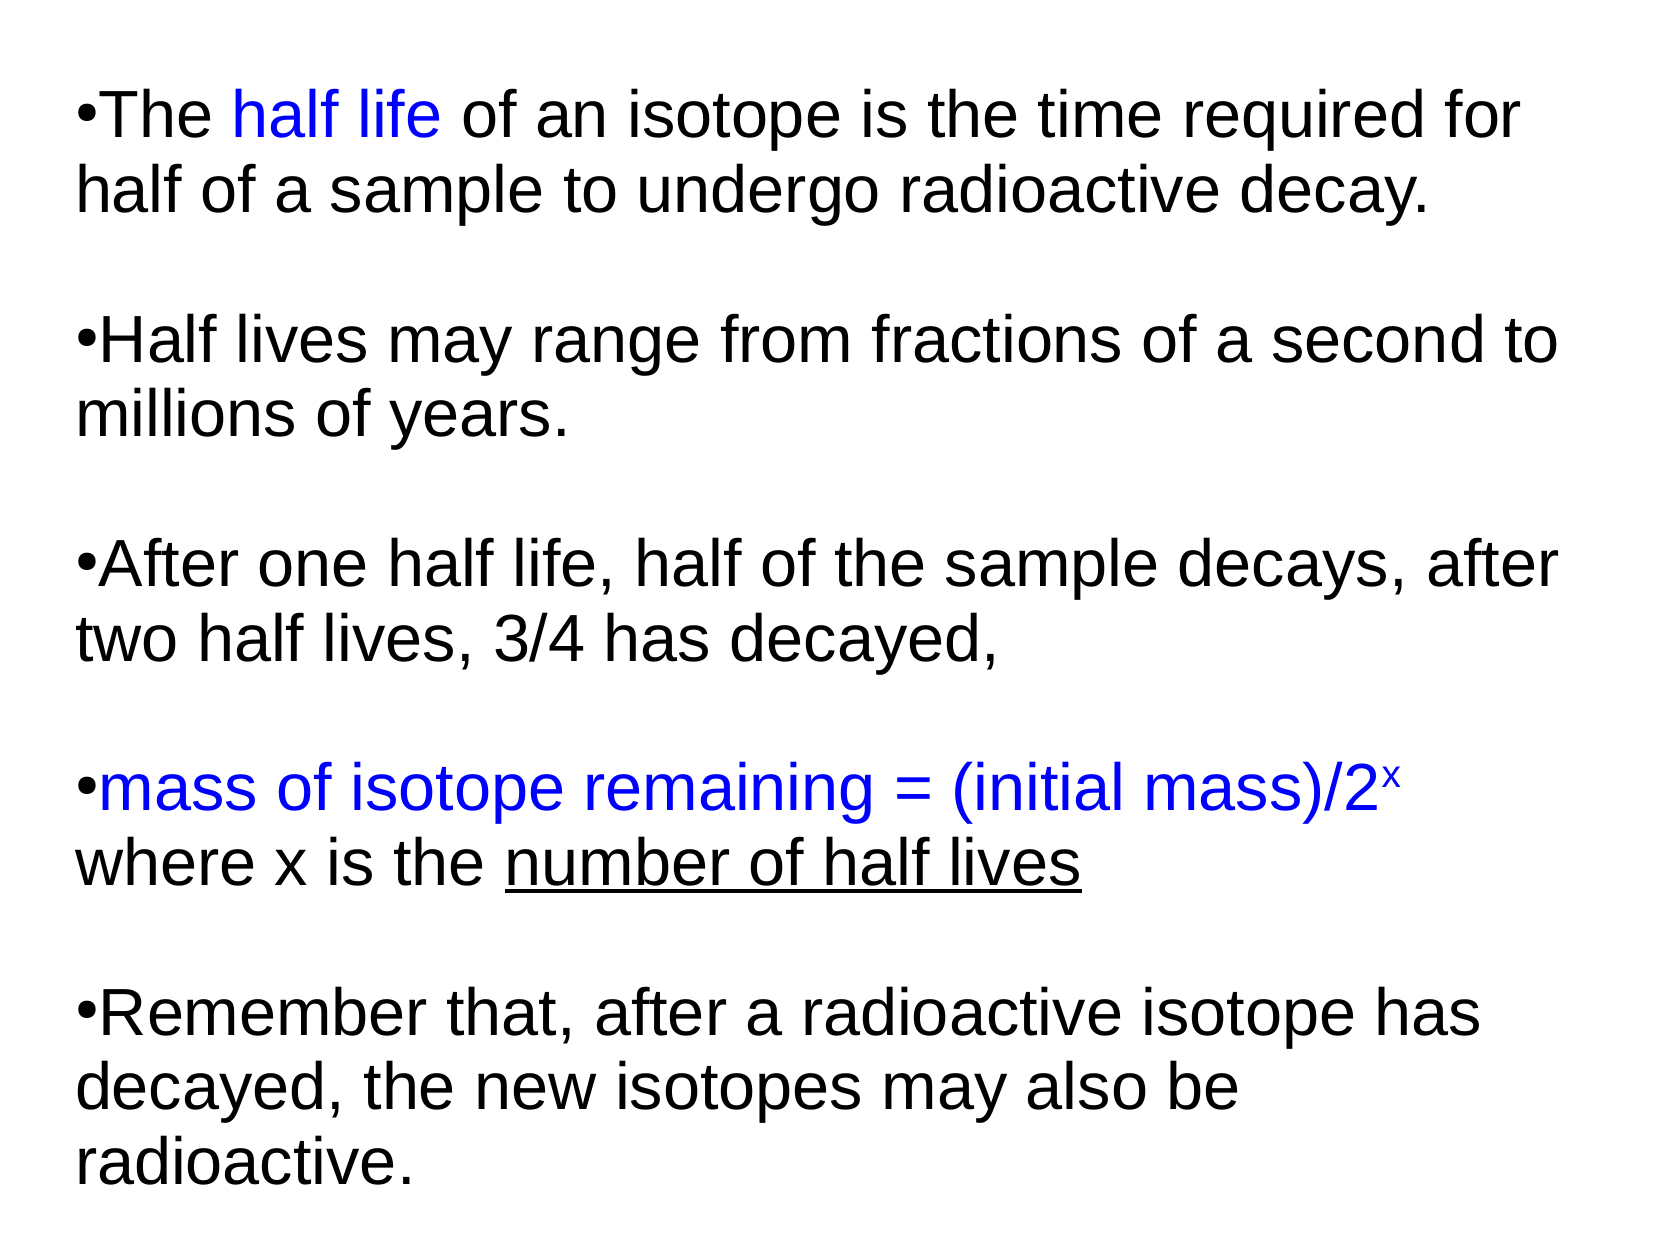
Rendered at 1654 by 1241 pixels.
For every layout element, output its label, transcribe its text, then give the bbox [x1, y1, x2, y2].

subtitle The half life of an isotope is the time required for half of a sample to undergo radioactive decay. Half lives may range from fractions of a second to millions of years. After one half life, half of the sample decays, after two half lives, 3/4 has decayed, mass of isotope remaining = (initial mass)/2x where x is the number of half lives Remember that, after a radioactive isotope has decayed, the new isotopes may also be radioactive. [75, 76, 1564, 1201]
